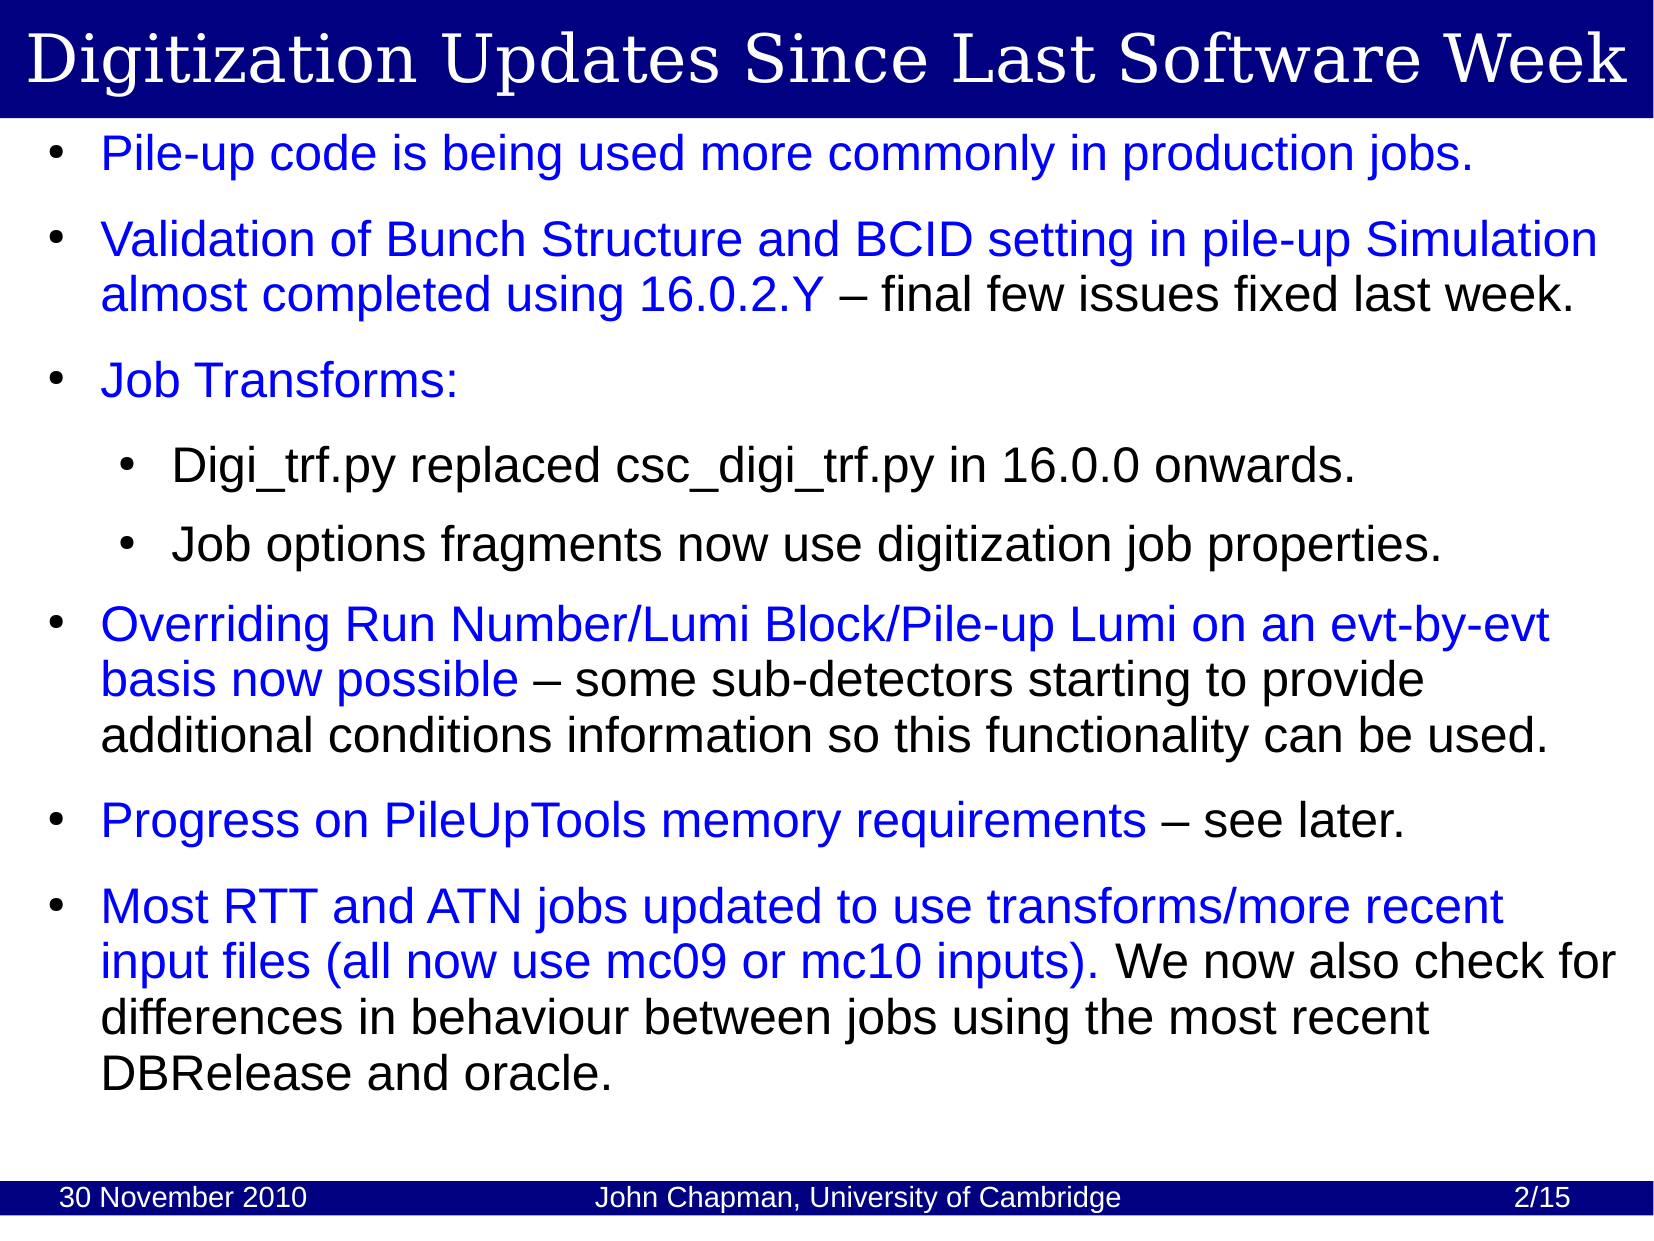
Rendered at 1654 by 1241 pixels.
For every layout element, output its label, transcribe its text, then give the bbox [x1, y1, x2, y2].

title Digitization Updates Since Last Software Week [0, 0, 1654, 119]
list Pile-up code is being used more commonly in production jobs. Validation of Bunch Structure and BCID setting in pile-up Simulation almost completed using 16.0.2.Y – final few issues fixed last week. Job Transforms: Digi_trf.py replaced csc_digi_trf.py in 16.0.0 onwards. Job options fragments now use digitization job properties. Overriding Run Number/Lumi Block/Pile-up Lumi on an evt-by-evt basis now possible – some sub-detectors starting to provide additional conditions information so this functionality can be used. Progress on PileUpTools memory requirements – see later. Most RTT and ATN jobs updated to use transforms/more recent input files (all now use mc09 or mc10 inputs). We now also check for differences in behaviour between jobs using the most recent DBRelease and oracle. [29, 125, 1625, 1102]
